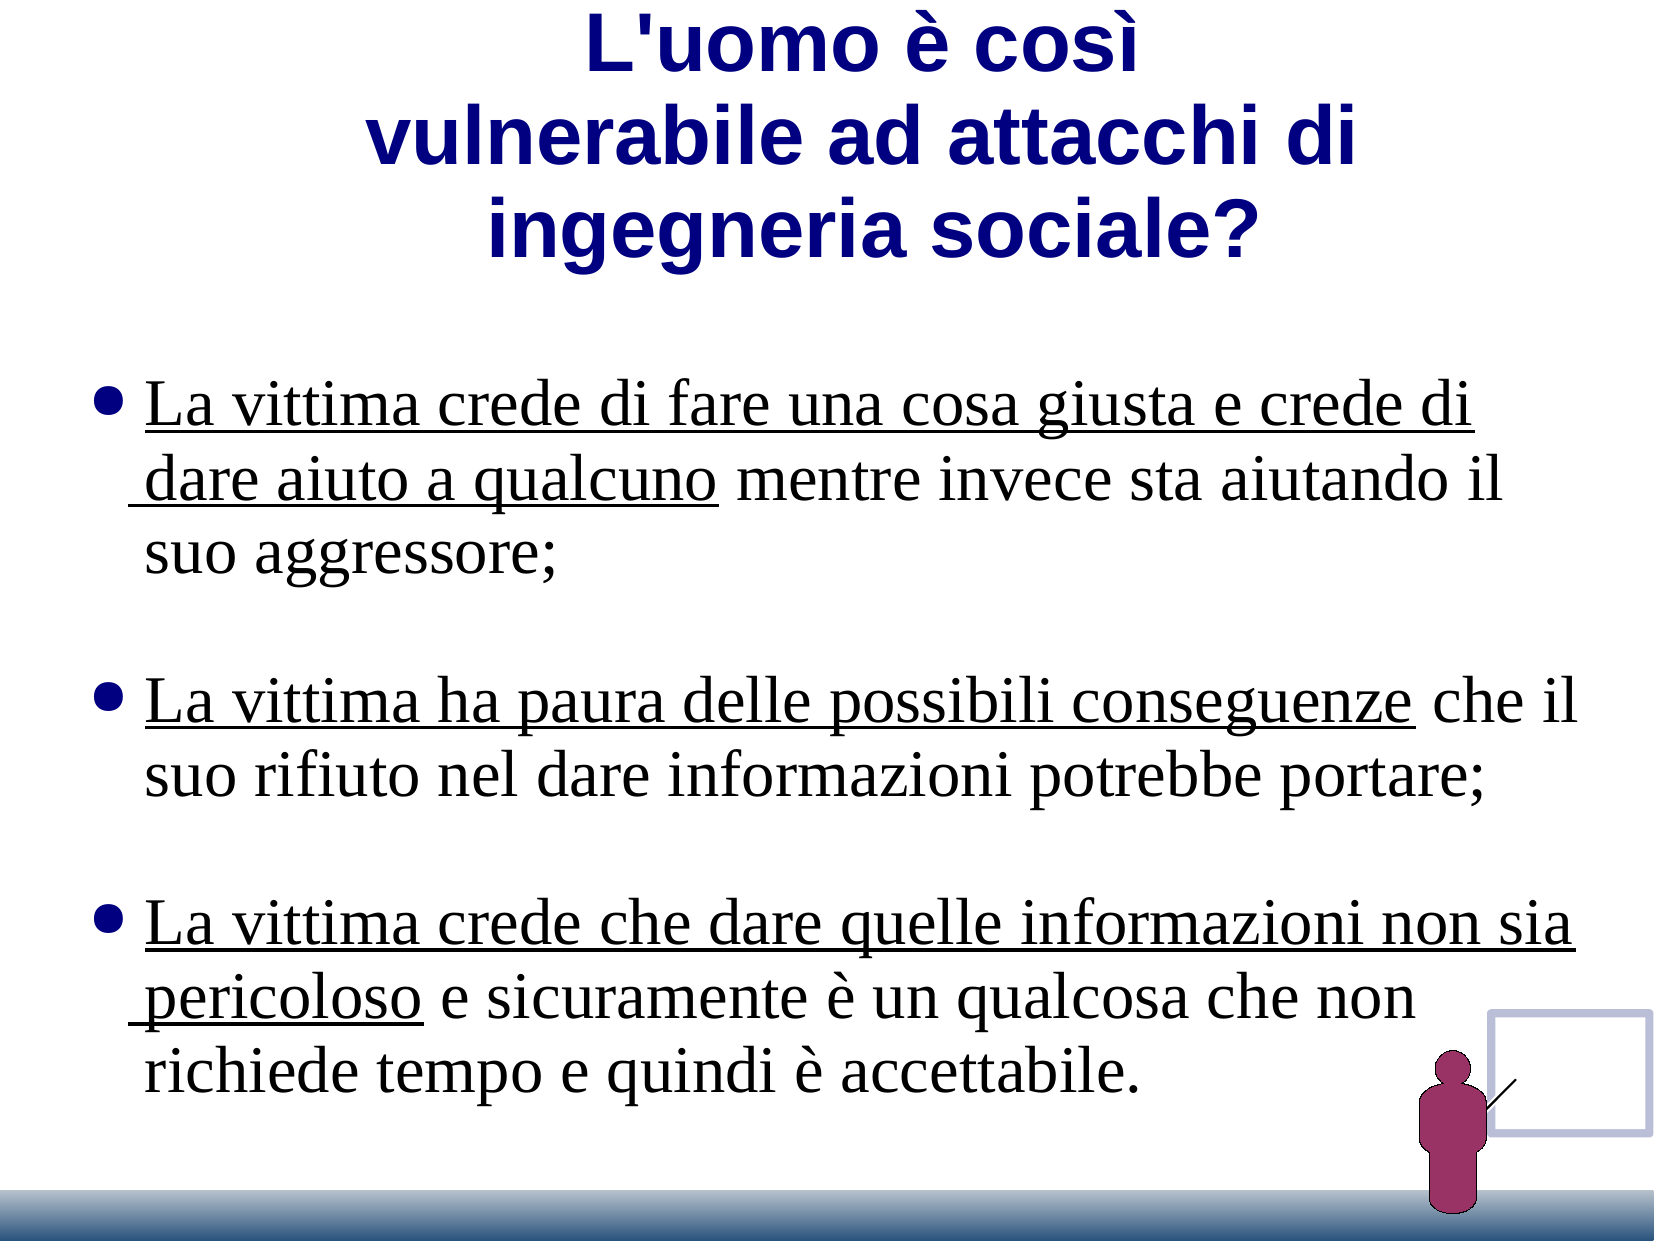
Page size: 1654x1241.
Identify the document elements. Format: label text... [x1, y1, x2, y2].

title L'uomo è così vulnerabile ad attacchi di ingegneria sociale? [156, 0, 1534, 276]
list La vittima crede di fare una cosa giusta e crede di dare aiuto a qualcuno mentre invece sta aiutando il suo aggressore; La vittima ha paura delle possibili conseguenze che il suo rifiuto nel dare informazioni potrebbe portare; La vittima crede che dare quelle informazioni non sia pericoloso e sicuramente è un qualcosa che non richiede tempo e quindi è accettabile. [88, 292, 1595, 1152]
